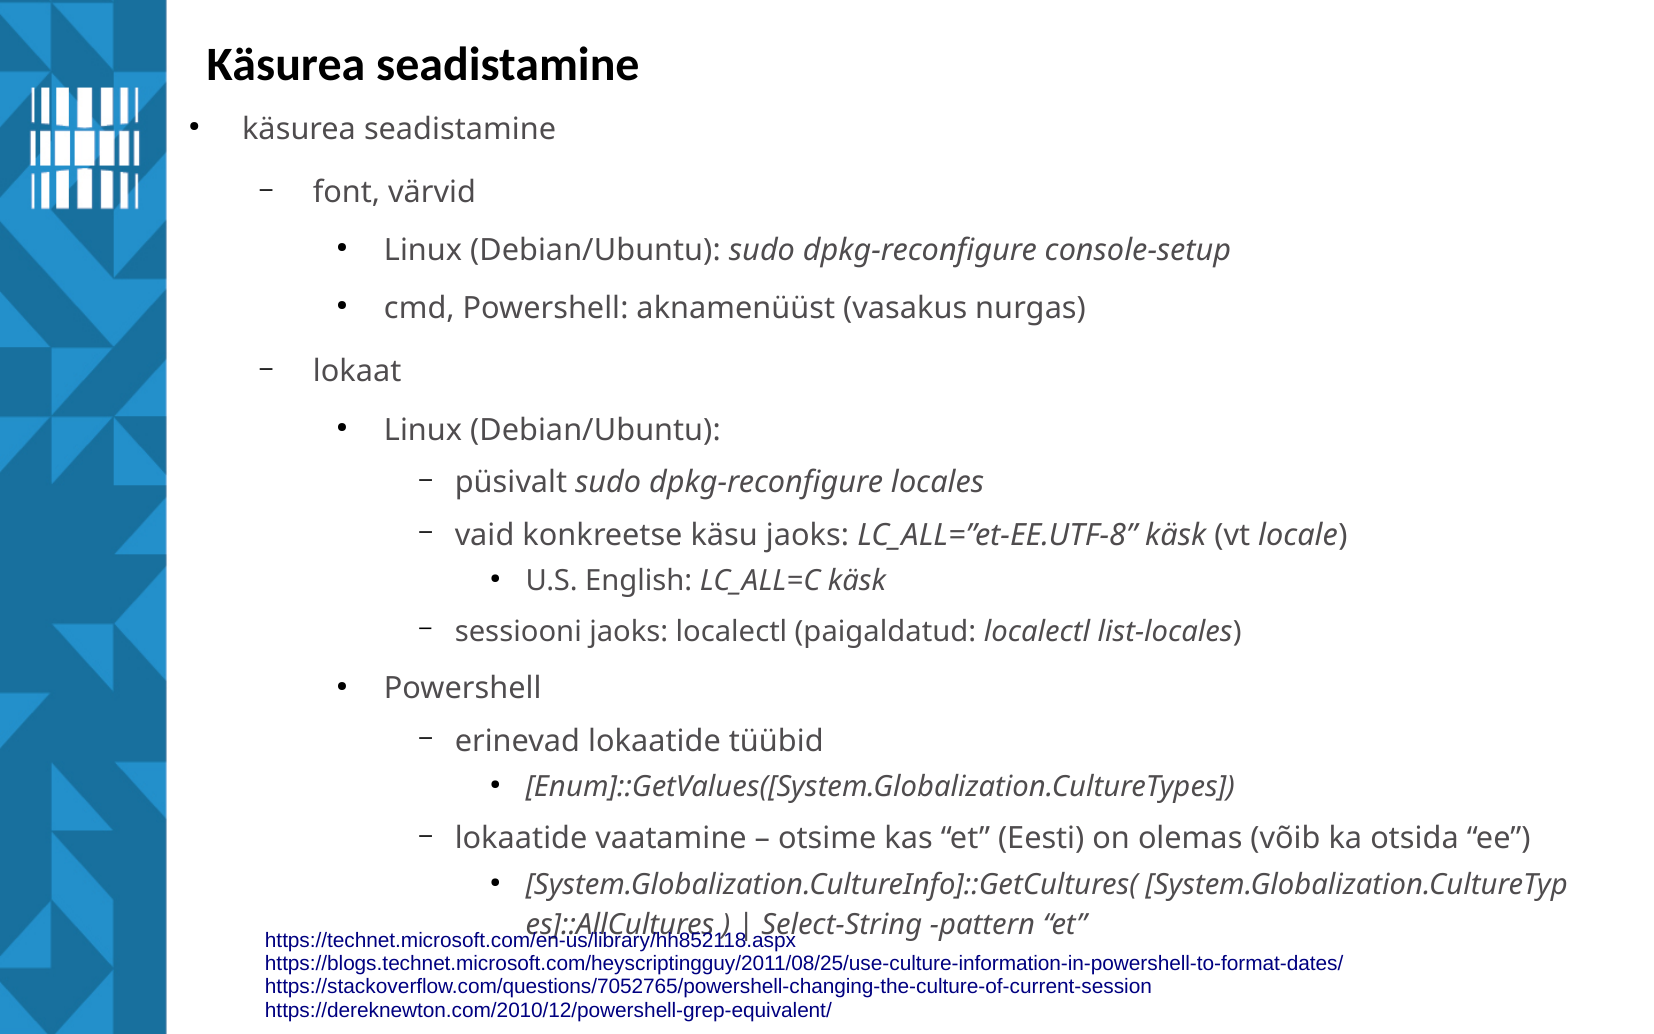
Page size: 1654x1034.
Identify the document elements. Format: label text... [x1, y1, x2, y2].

picture [42, 108, 132, 208]
list käsurea seadistamine font, värvid Linux (Debian/Ubuntu): sudo dpkg-reconfigure console-setup cmd, Powershell: aknamenüüst (vasakus nurgas) lokaat Linux (Debian/Ubuntu): püsivalt sudo dpkg-reconfigure locales vaid konkreetse käsu jaoks: LC_ALL=”et-EE.UTF-8” käsk (vt locale) U.S. English: LC_ALL=C käsk sessiooni jaoks: localectl (paigaldatud: localectl list-locales) Powershell erinevad lokaatide tüübid [Enum]::GetValues([System.Globalization.CultureTypes]) lokaatide vaatamine – otsime kas “et” (Eesti) on olemas (võib ka otsida “ee”) [System.Globalization.CultureInfo]::GetCultures( [System.Globalization.CultureTypes]::AllCultures ) | Select-String -pattern “et” [171, 106, 1583, 964]
title Käsurea seadistamine [206, 29, 1430, 106]
text_box https://technet.microsoft.com/en-us/library/hh852118.aspx https://blogs.technet.microsoft.com/heyscriptingguy/2011/08/25/use-culture-information-in-powershell-to-format-dates/ https://stackoverflow.com/questions/7052765/powershell-changing-the-culture-of-current-session https://dereknewton.com/2010/12/powershell-grep-equivalent/ [250, 921, 1371, 1030]
